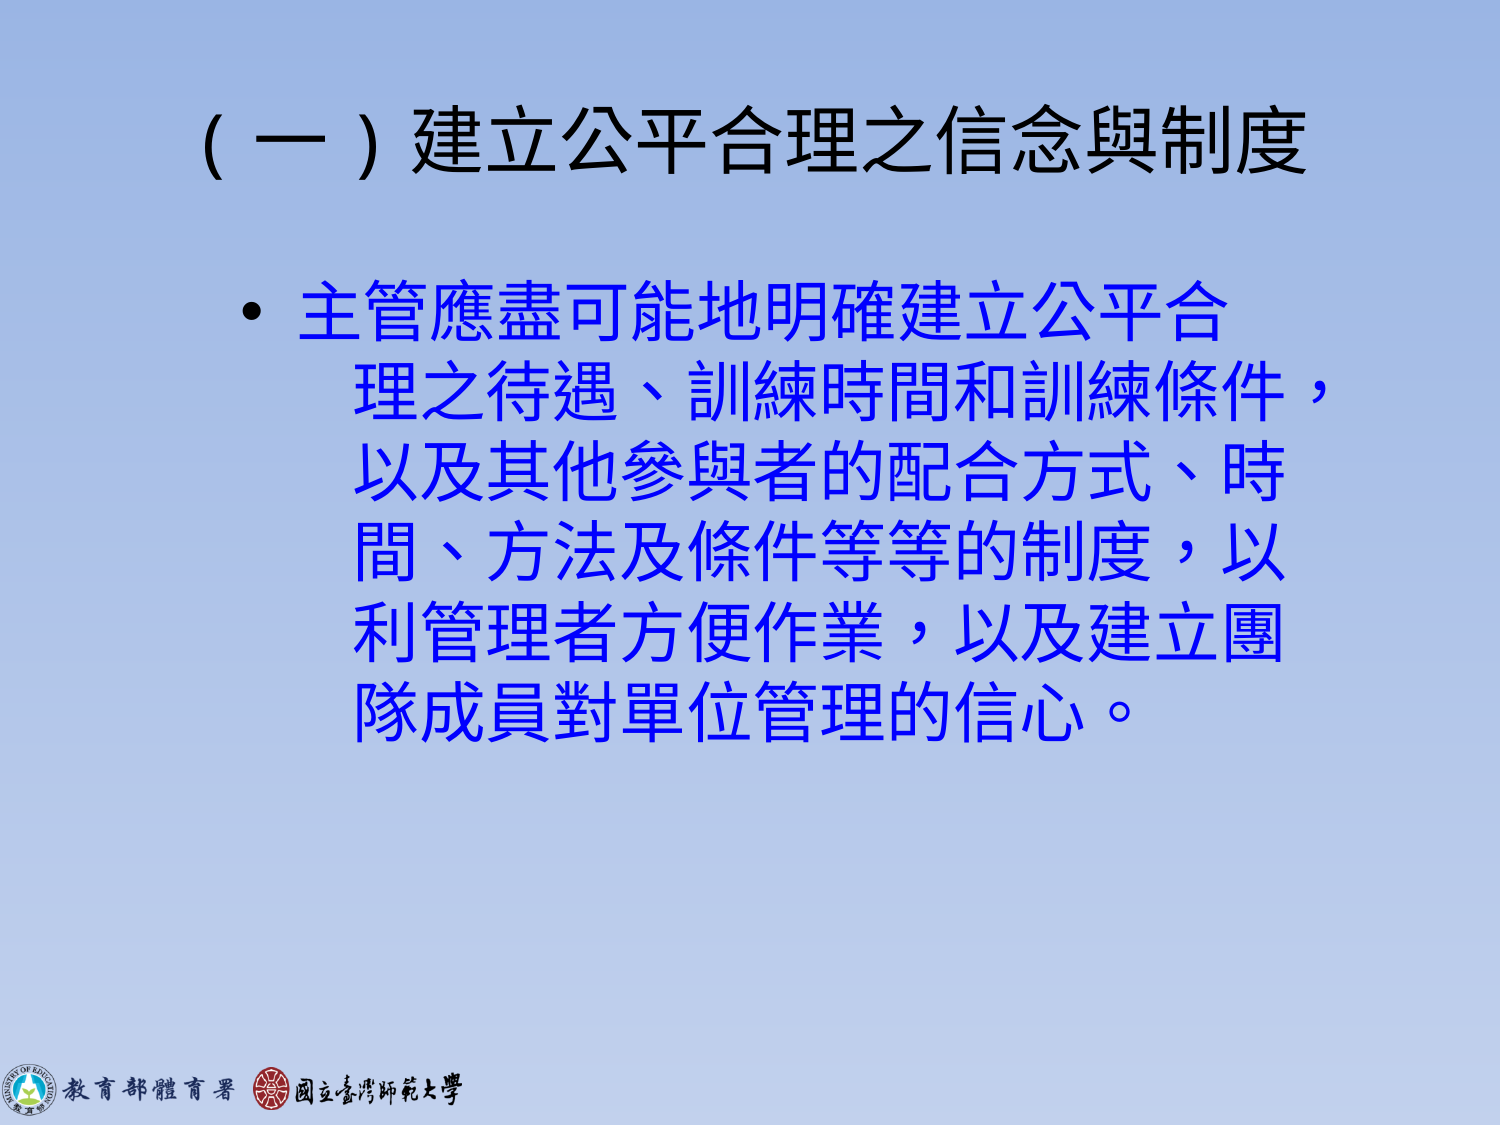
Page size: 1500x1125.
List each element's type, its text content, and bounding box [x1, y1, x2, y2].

list 主管應盡可能地明確建立公平合理之待遇、訓練時間和訓練條件，以及其他參與者的配合方式、時間、方法及條件等等的制度，以利管理者方便作業，以及建立團隊成員對單位管理的信心。 [225, 262, 1306, 863]
title (一)建立公平合理之信念與制度 [75, 45, 1426, 233]
